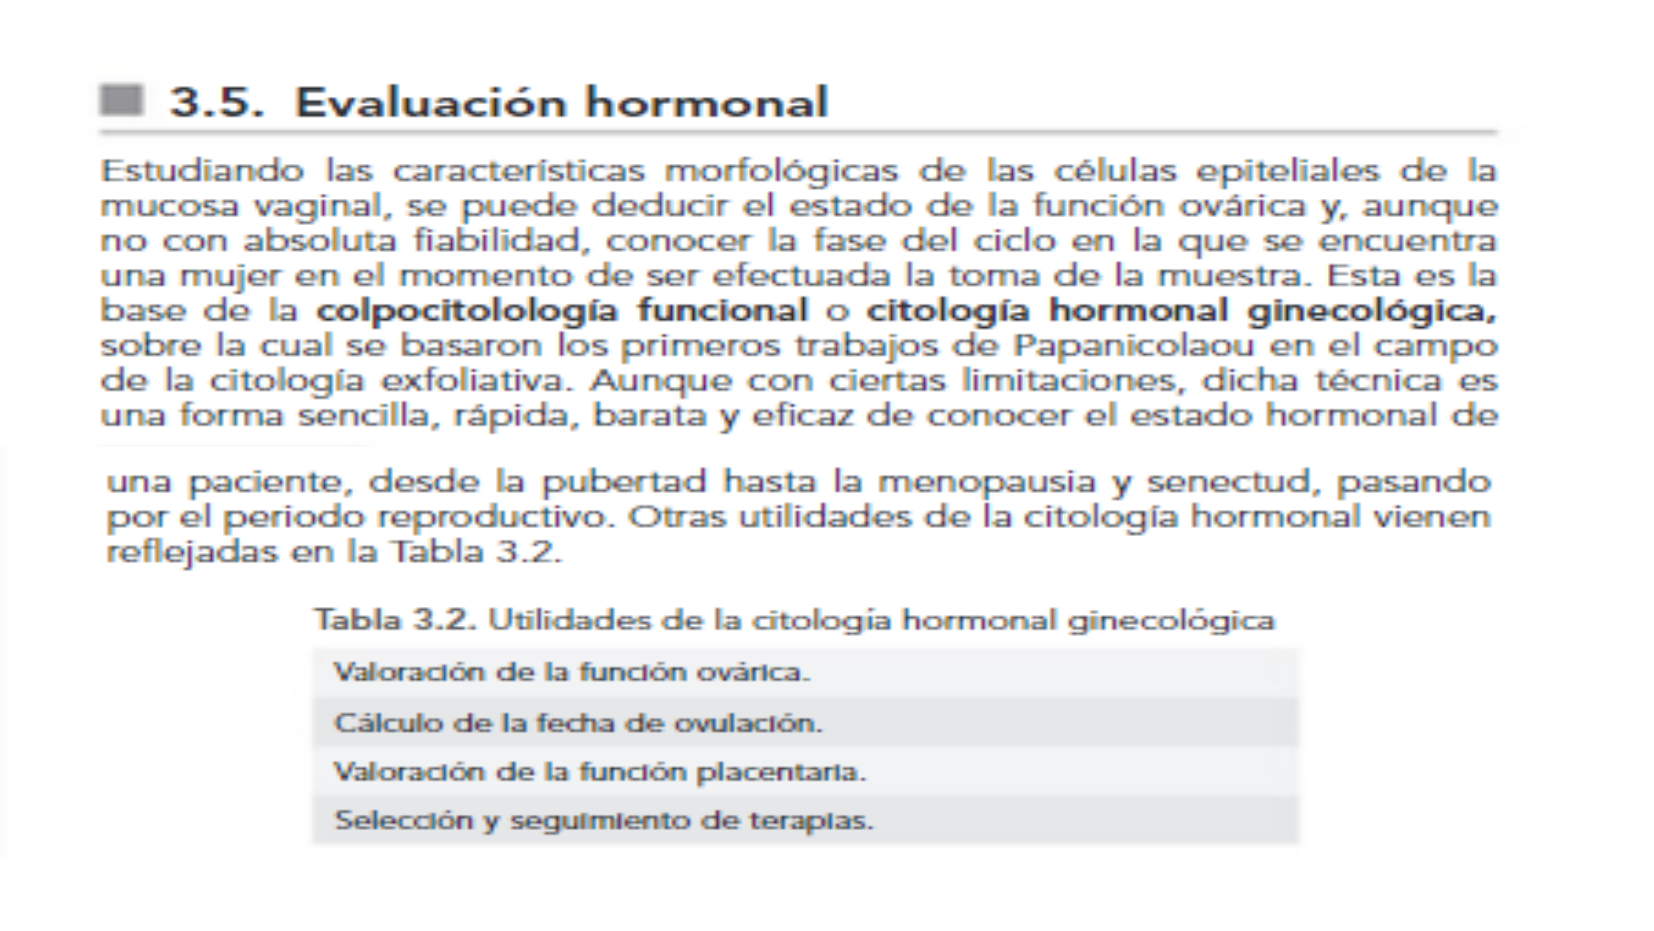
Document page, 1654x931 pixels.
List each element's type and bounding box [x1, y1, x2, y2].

picture [0, 61, 1536, 857]
